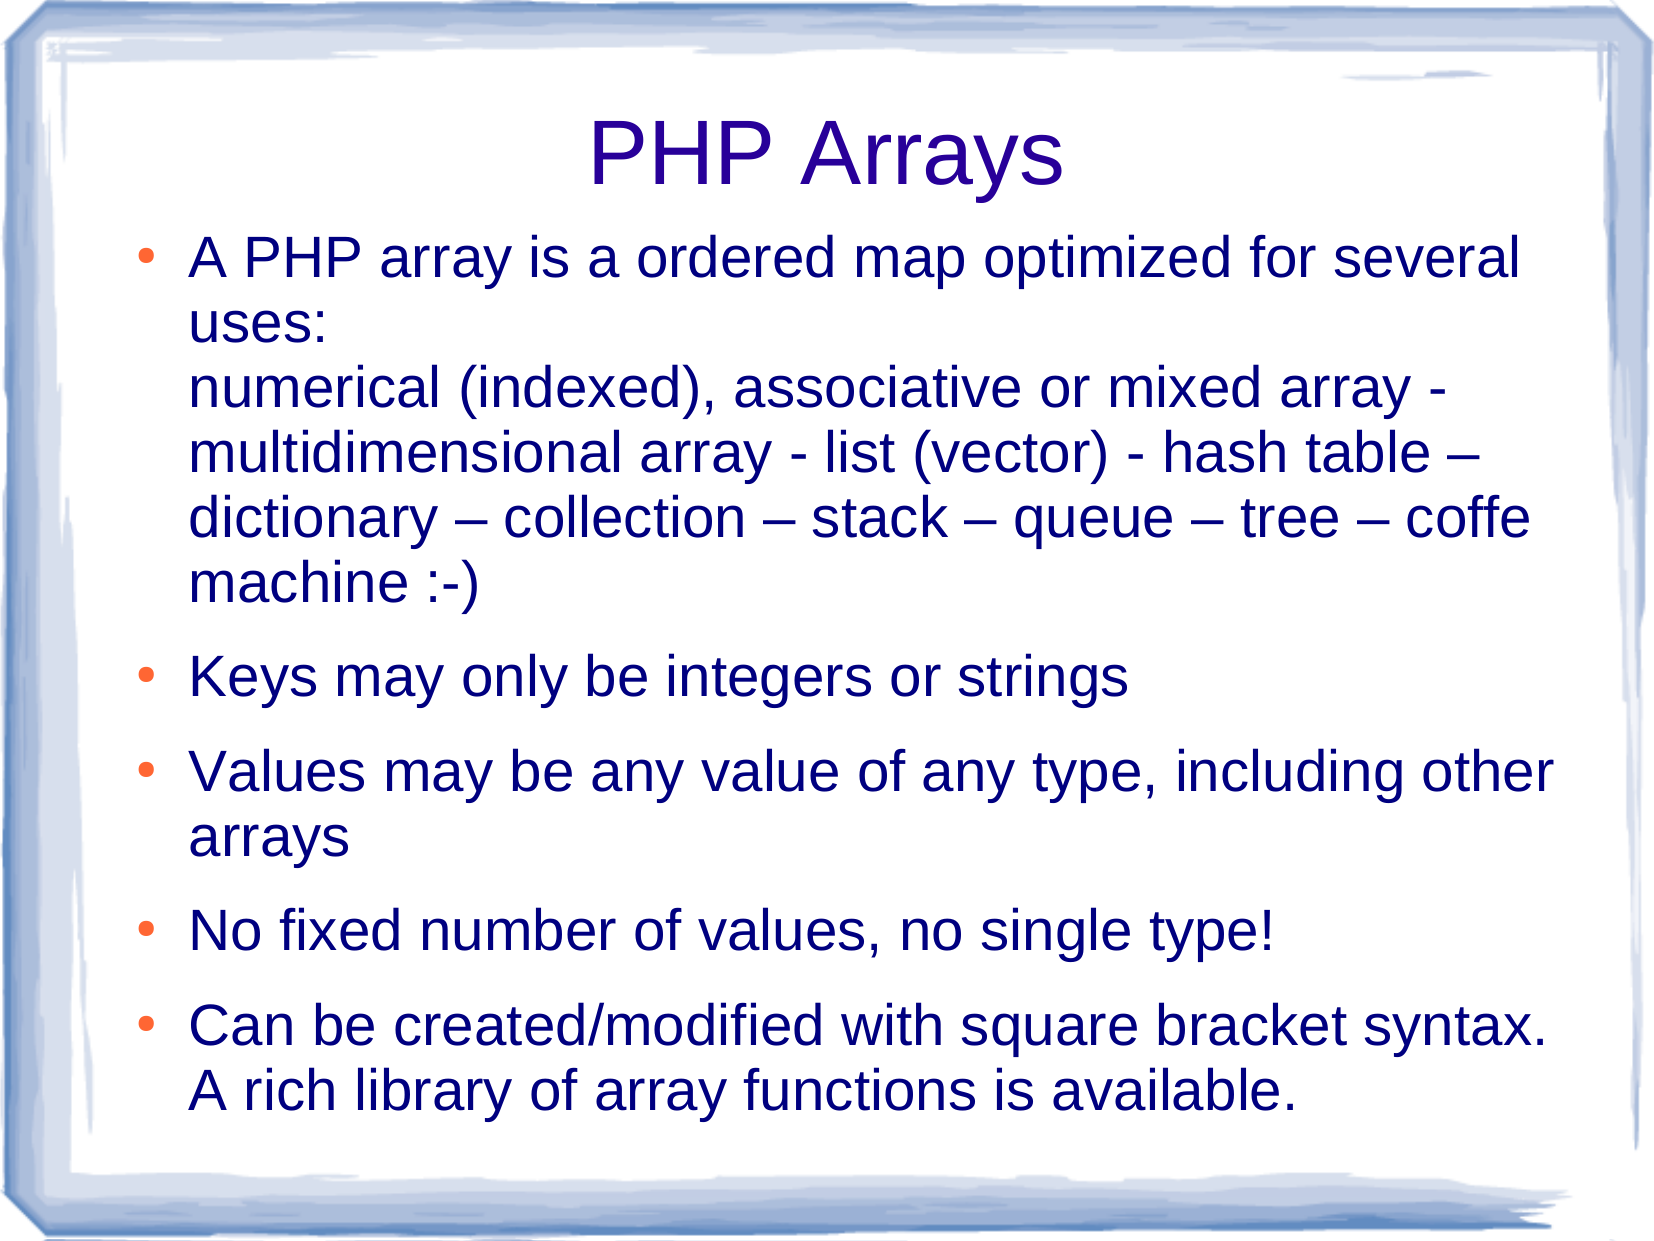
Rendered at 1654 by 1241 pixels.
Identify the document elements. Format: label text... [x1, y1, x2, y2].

list A PHP array is a ordered map optimized for several uses: numerical (indexed), associative or mixed array - multidimensional array - list (vector) - hash table – dictionary – collection – stack – queue – tree – coffe machine :-) Keys may only be integers or strings Values may be any value of any type, including other arrays No fixed number of values, no single type! Can be created/modified with square bracket syntax. A rich library of array functions is available. [118, 224, 1571, 1123]
title PHP Arrays [82, 49, 1571, 257]
picture [0, 0, 1654, 1241]
